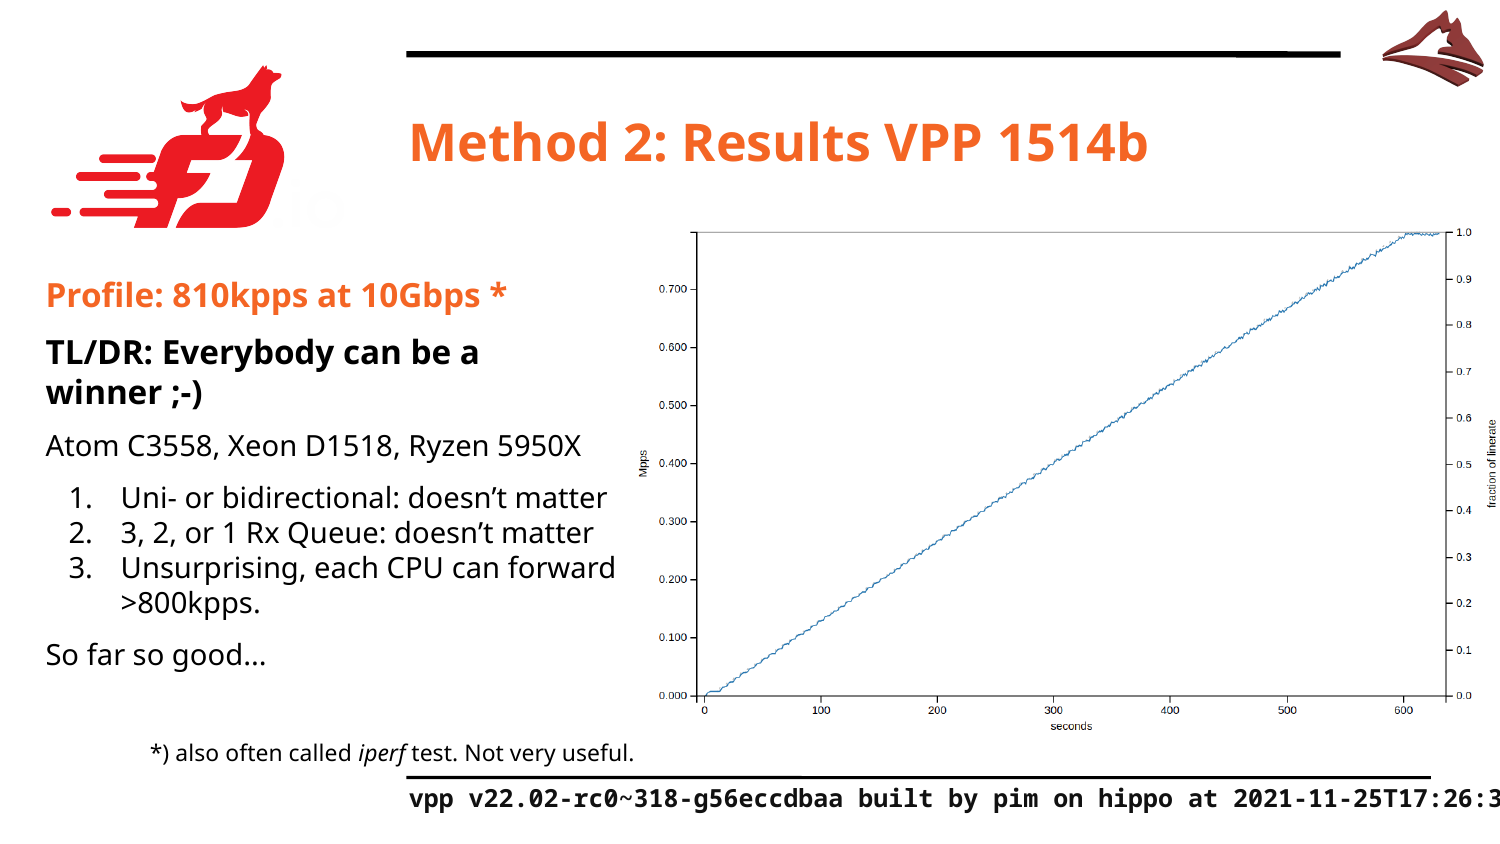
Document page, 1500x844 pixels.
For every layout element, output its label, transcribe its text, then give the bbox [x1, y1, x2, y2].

text_box vpp v22.02-rc0~318-g56eccdbaa built by pim on hippo at 2021-11-25T17:26:37 [393, 767, 1500, 844]
text_box Profile: 810kpps at 10Gbps * TL/DR: Everybody can be a winner ;-) Atom C3558, Xeon D1518, Ryzen 5950X Uni- or bidirectional: doesn’t matter 3, 2, or 1 Rx Queue: doesn’t matter Unsurprising, each CPU can forward >800kpps. So far so good... *) also often called iperf test. Not very useful. [30, 259, 650, 782]
picture [1382, 10, 1484, 87]
picture [51, 65, 344, 228]
title Method 2: Results VPP 1514b [393, 94, 1431, 199]
picture [614, 214, 1500, 736]
